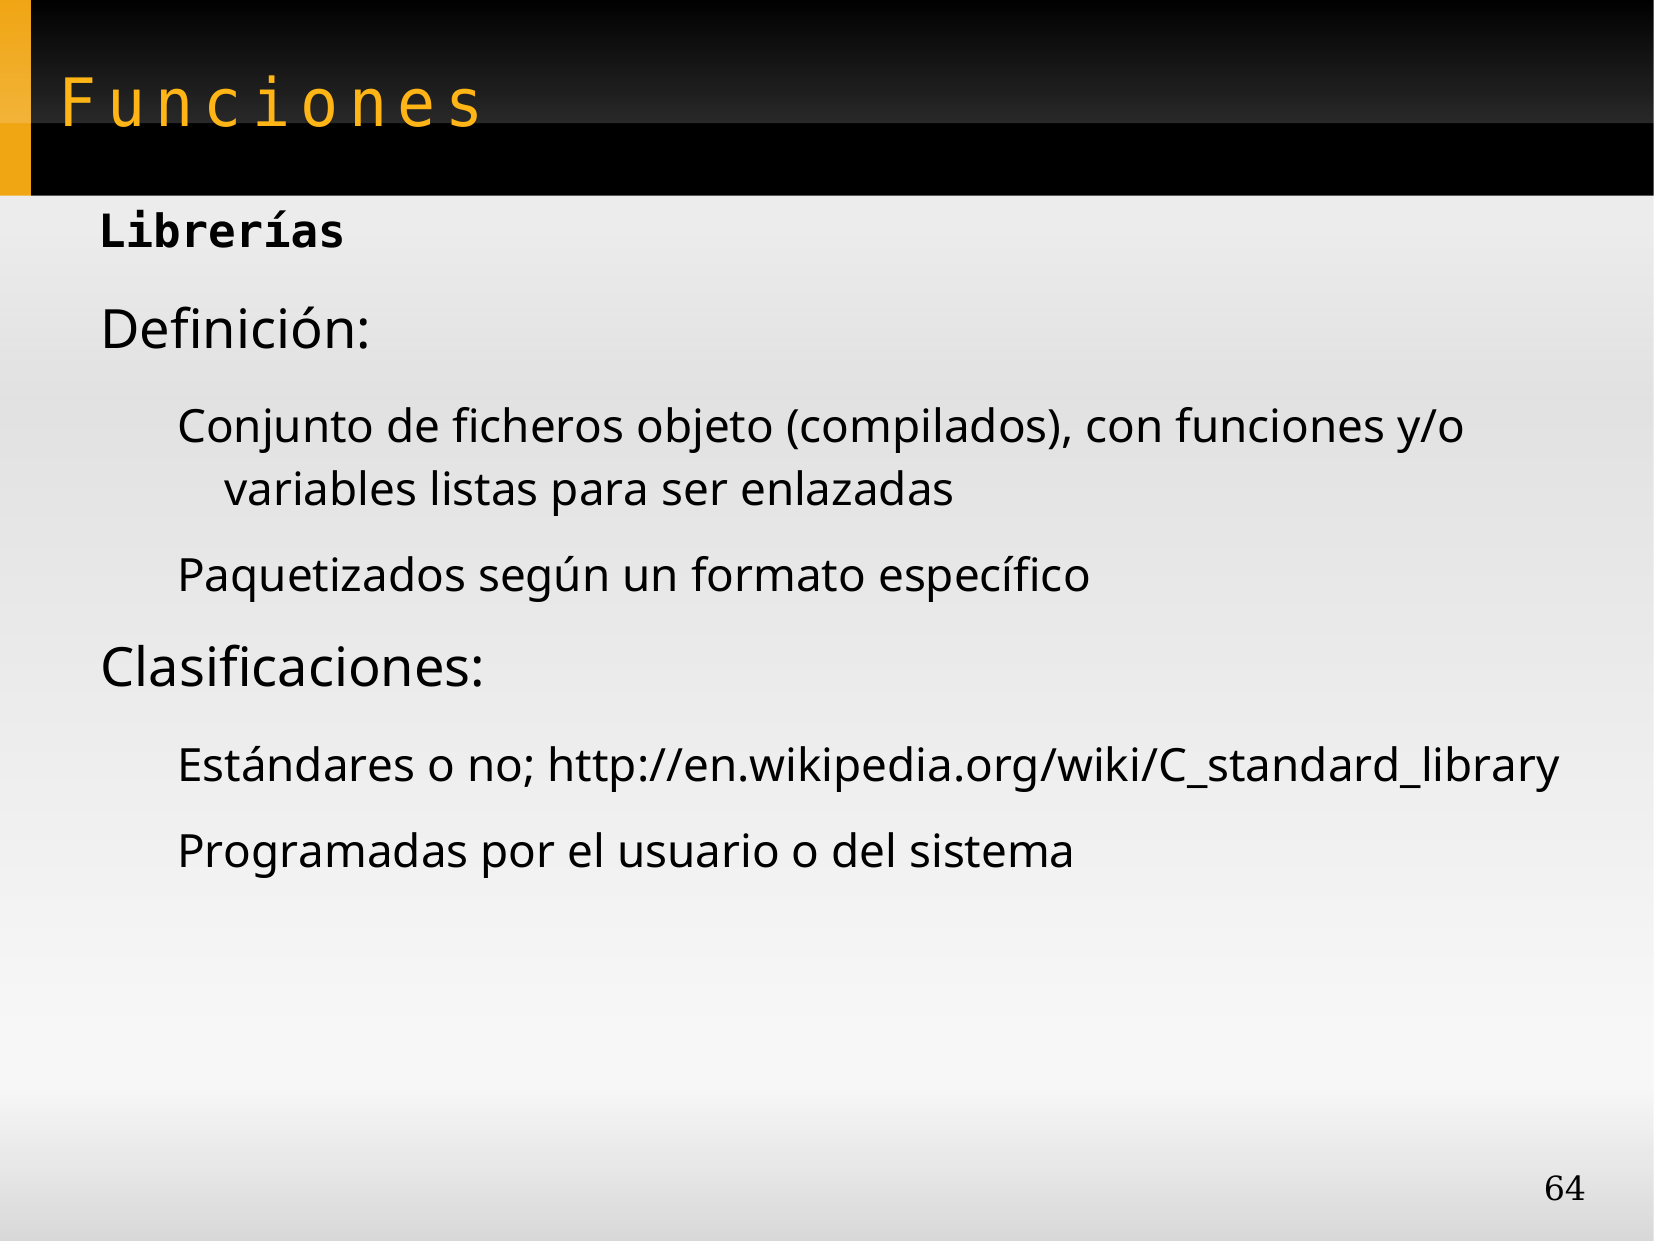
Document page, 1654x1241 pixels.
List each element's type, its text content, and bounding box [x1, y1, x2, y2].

text_box Librerías [83, 197, 361, 266]
title Funciones [59, 29, 1595, 178]
picture [0, 0, 1654, 1241]
list Definición: Conjunto de ficheros objeto (compilados), con funciones y/o variables listas para ser enlazadas Paquetizados según un formato específico Clasificaciones: Estándares o no; http://en.wikipedia.org/wiki/C_standard_library Programadas por el usuario o del sistema [82, 290, 1571, 1109]
